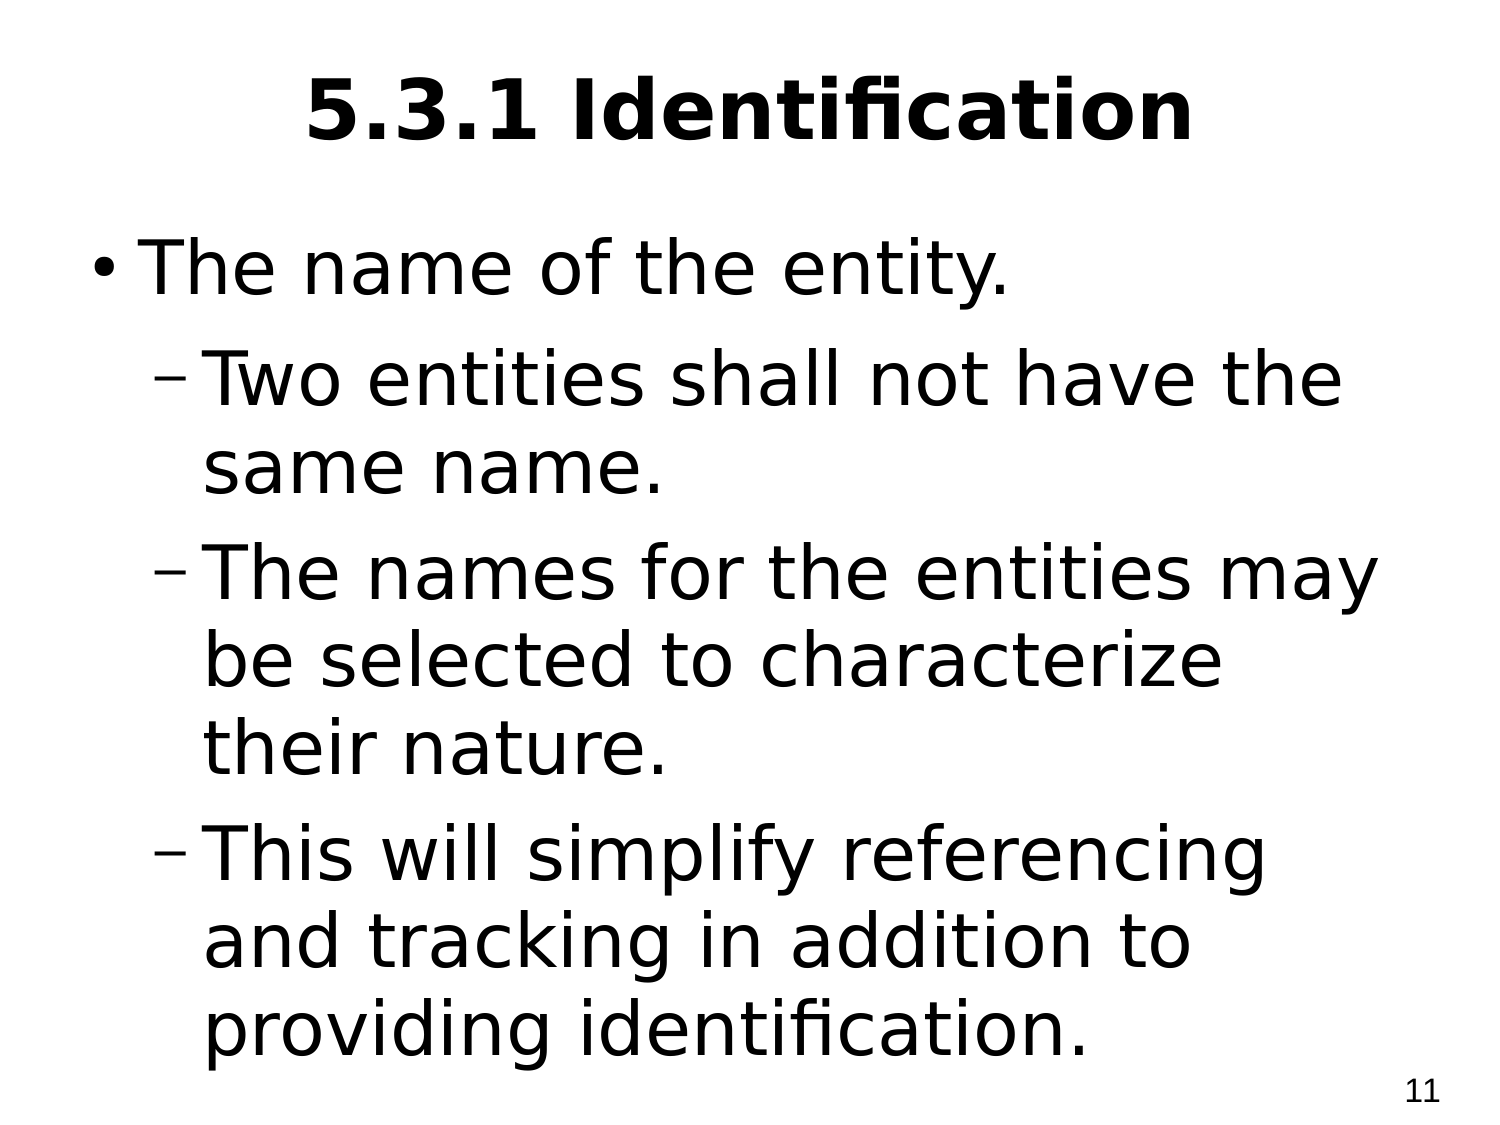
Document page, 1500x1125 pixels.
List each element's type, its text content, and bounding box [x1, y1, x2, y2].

title 5.3.1 Identification [75, 44, 1425, 177]
list The name of the entity. Two entities shall not have the same name. The names for the entities may be selected to characterize their nature. This will simplify referencing and tracking in addition to providing identification. [75, 224, 1395, 1075]
